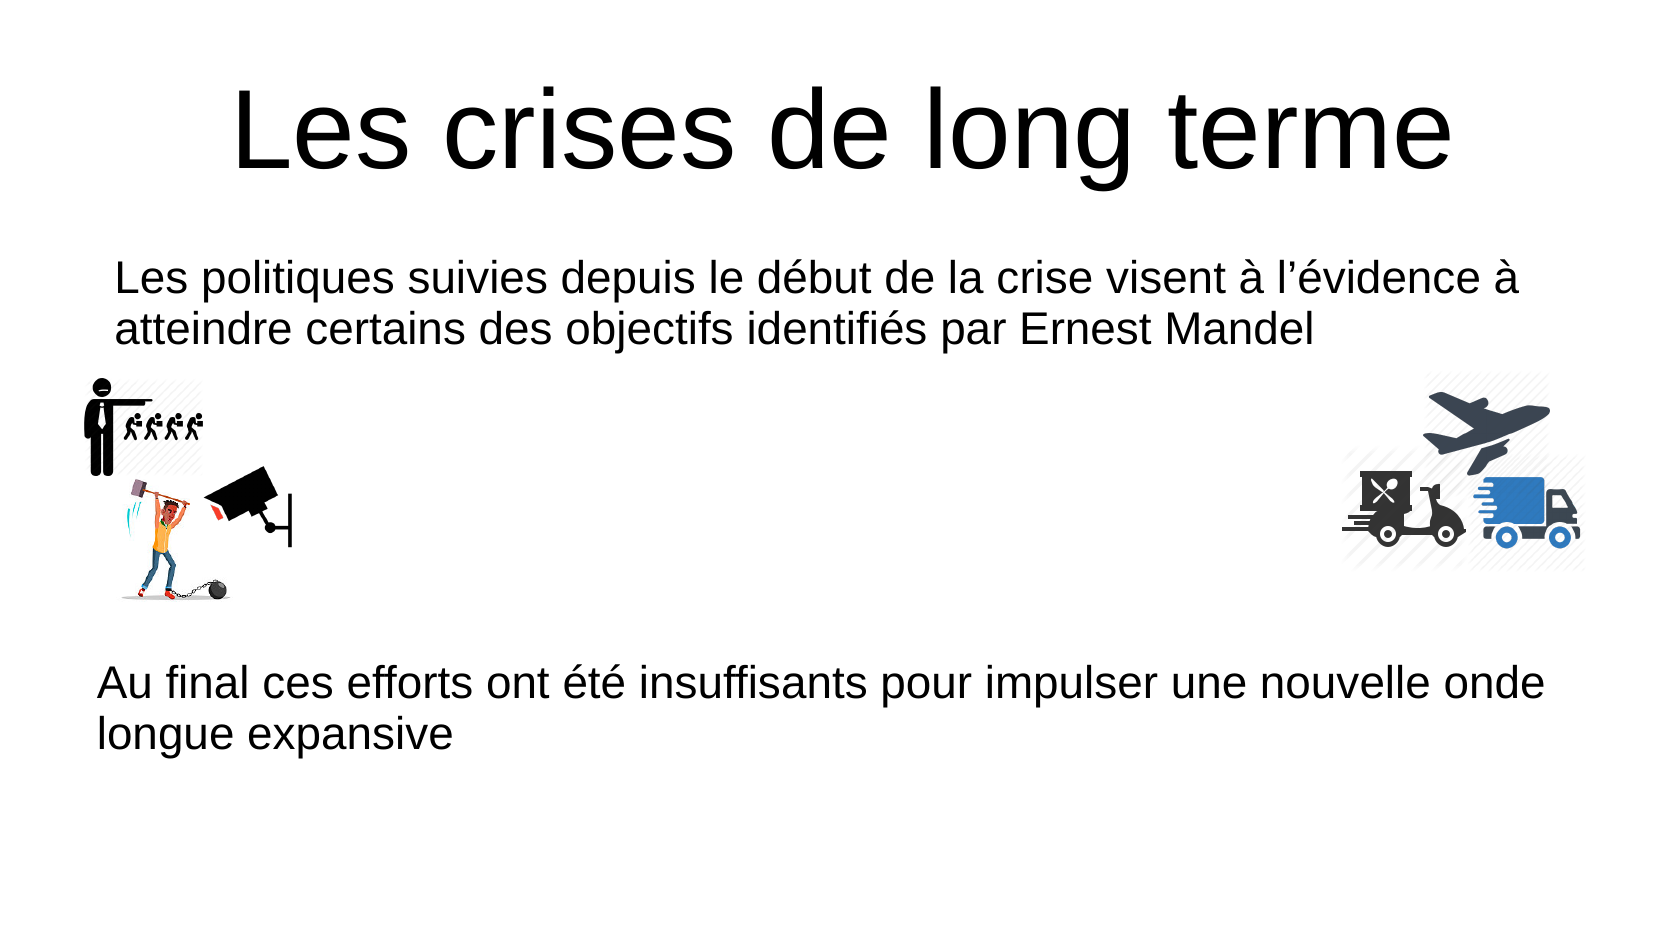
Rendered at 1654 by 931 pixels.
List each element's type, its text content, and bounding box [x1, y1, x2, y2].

text_box Au final ces efforts ont été insuffisants pour impulser une nouvelle onde longue expansive [82, 649, 1642, 780]
text_box Les politiques suivies depuis le début de la crise visent à l’évidence à atteindre certains des objectifs identifiés par Ernest Mandel [99, 244, 1654, 375]
picture [1340, 370, 1586, 572]
title Les crises de long terme [98, 51, 1587, 207]
picture [84, 378, 294, 603]
